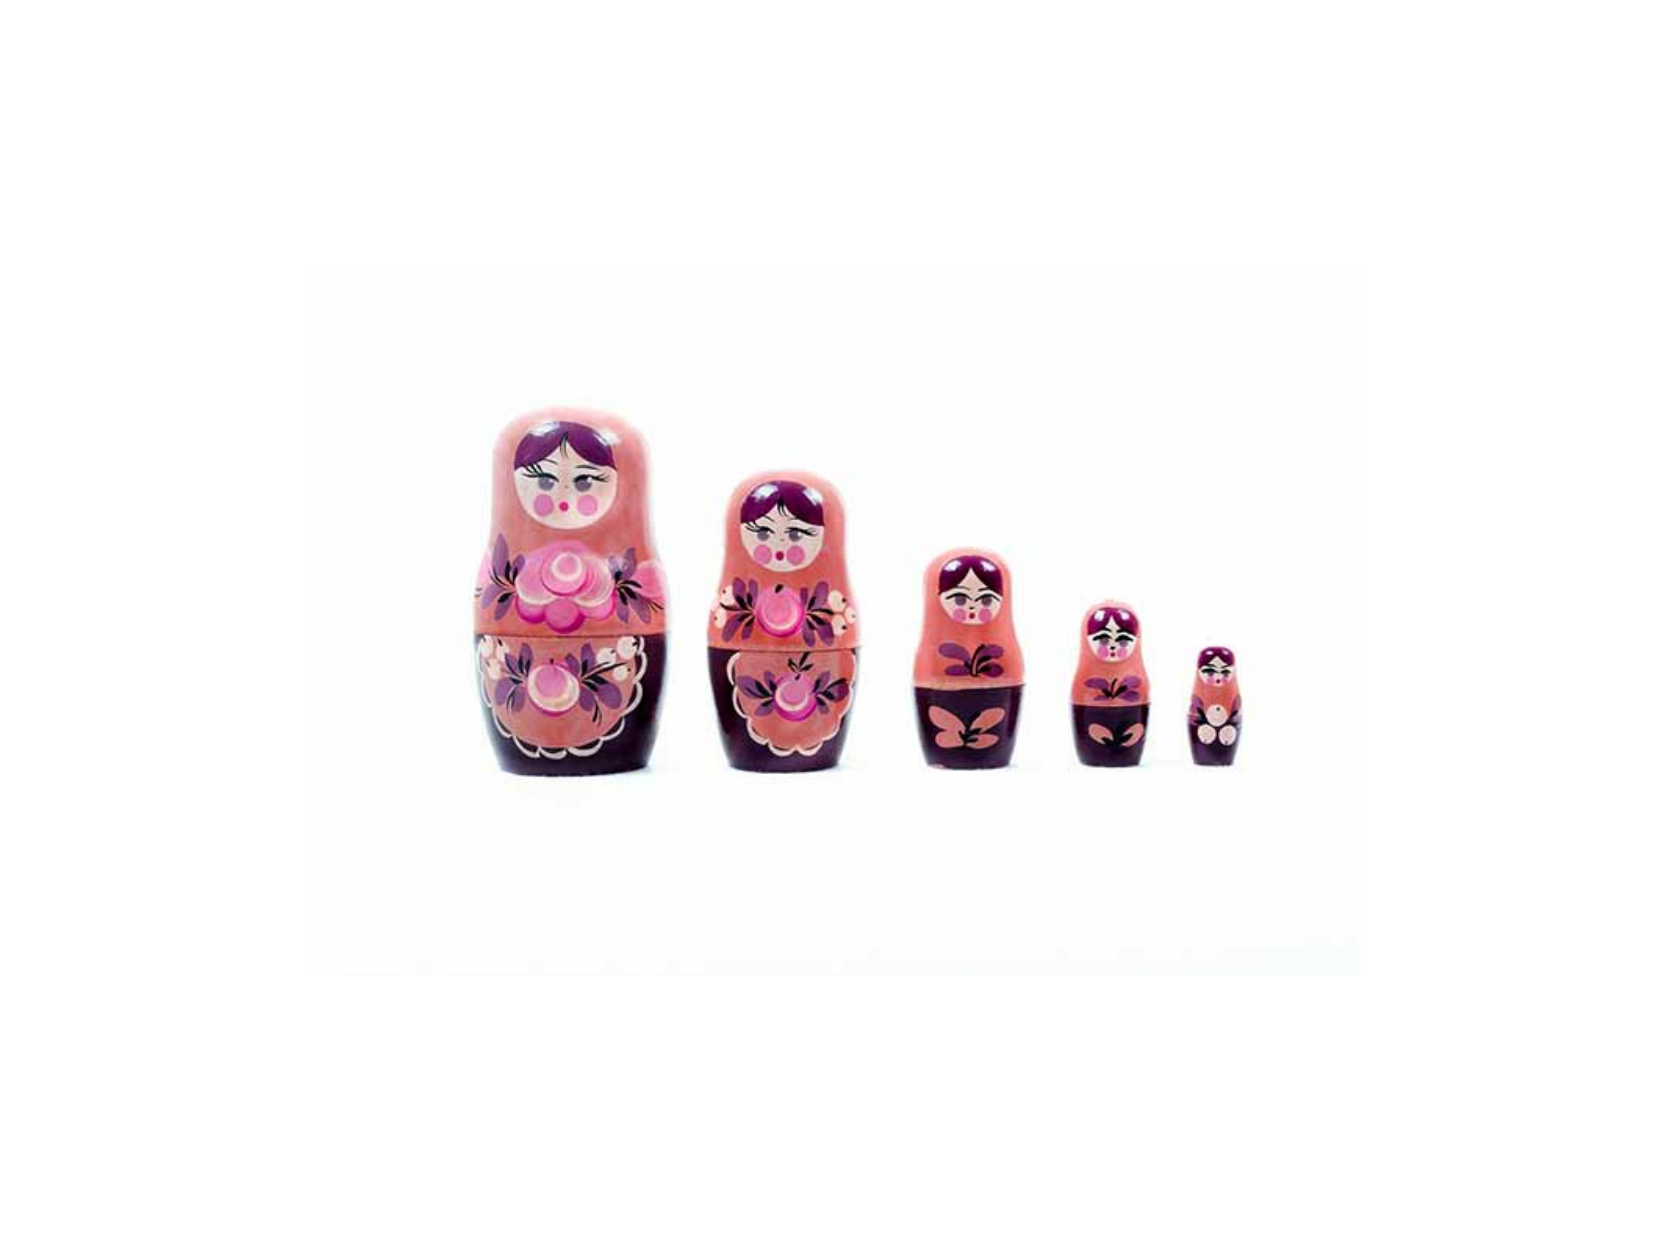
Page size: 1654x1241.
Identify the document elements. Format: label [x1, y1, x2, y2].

picture [305, 271, 1361, 976]
